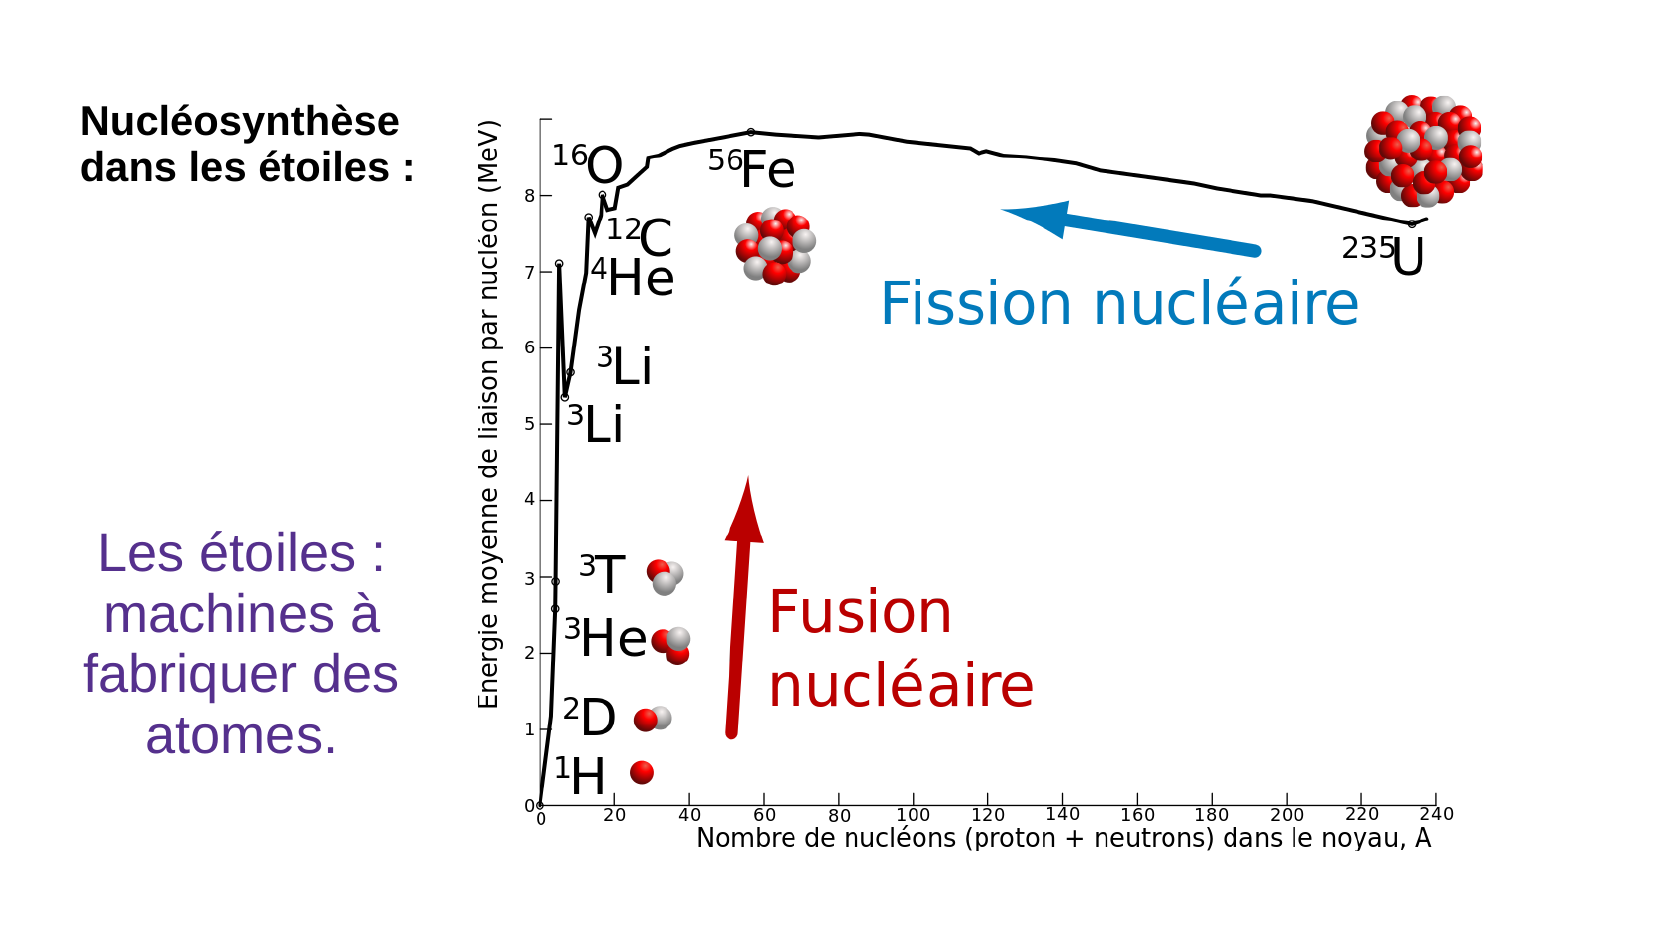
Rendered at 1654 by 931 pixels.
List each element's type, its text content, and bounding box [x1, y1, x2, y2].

text_box Nucléosynthèse dans les étoiles : [64, 90, 467, 198]
title Les étoiles : machines à fabriquer des atomes. [23, 490, 461, 798]
picture [478, 95, 1483, 851]
